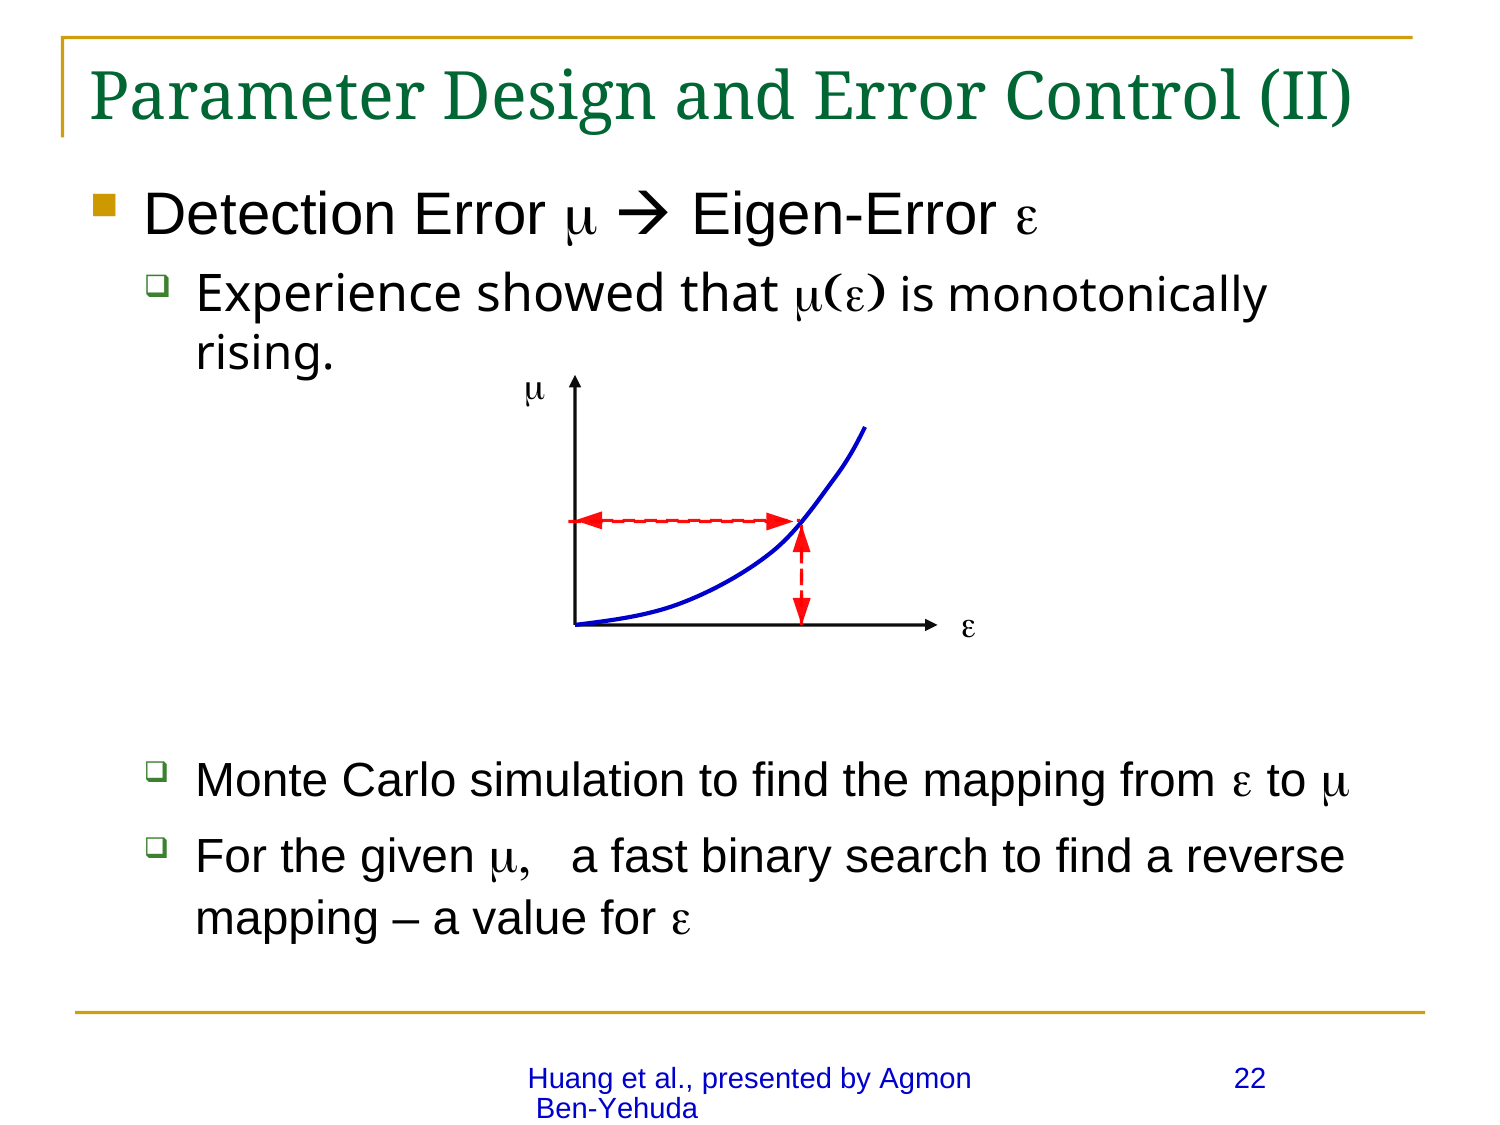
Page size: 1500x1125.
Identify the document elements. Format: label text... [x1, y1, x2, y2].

list Detection Error   Eigen-Error  Experience showed that () is monotonically rising. Monte Carlo simulation to find the mapping from  to  For the given  a fast binary search to find a reverse mapping – a value for  [75, 166, 1426, 955]
text_box  [503, 362, 566, 408]
title Parameter Design and Error Control (II) [75, 45, 1426, 166]
text_box  [937, 599, 1001, 646]
